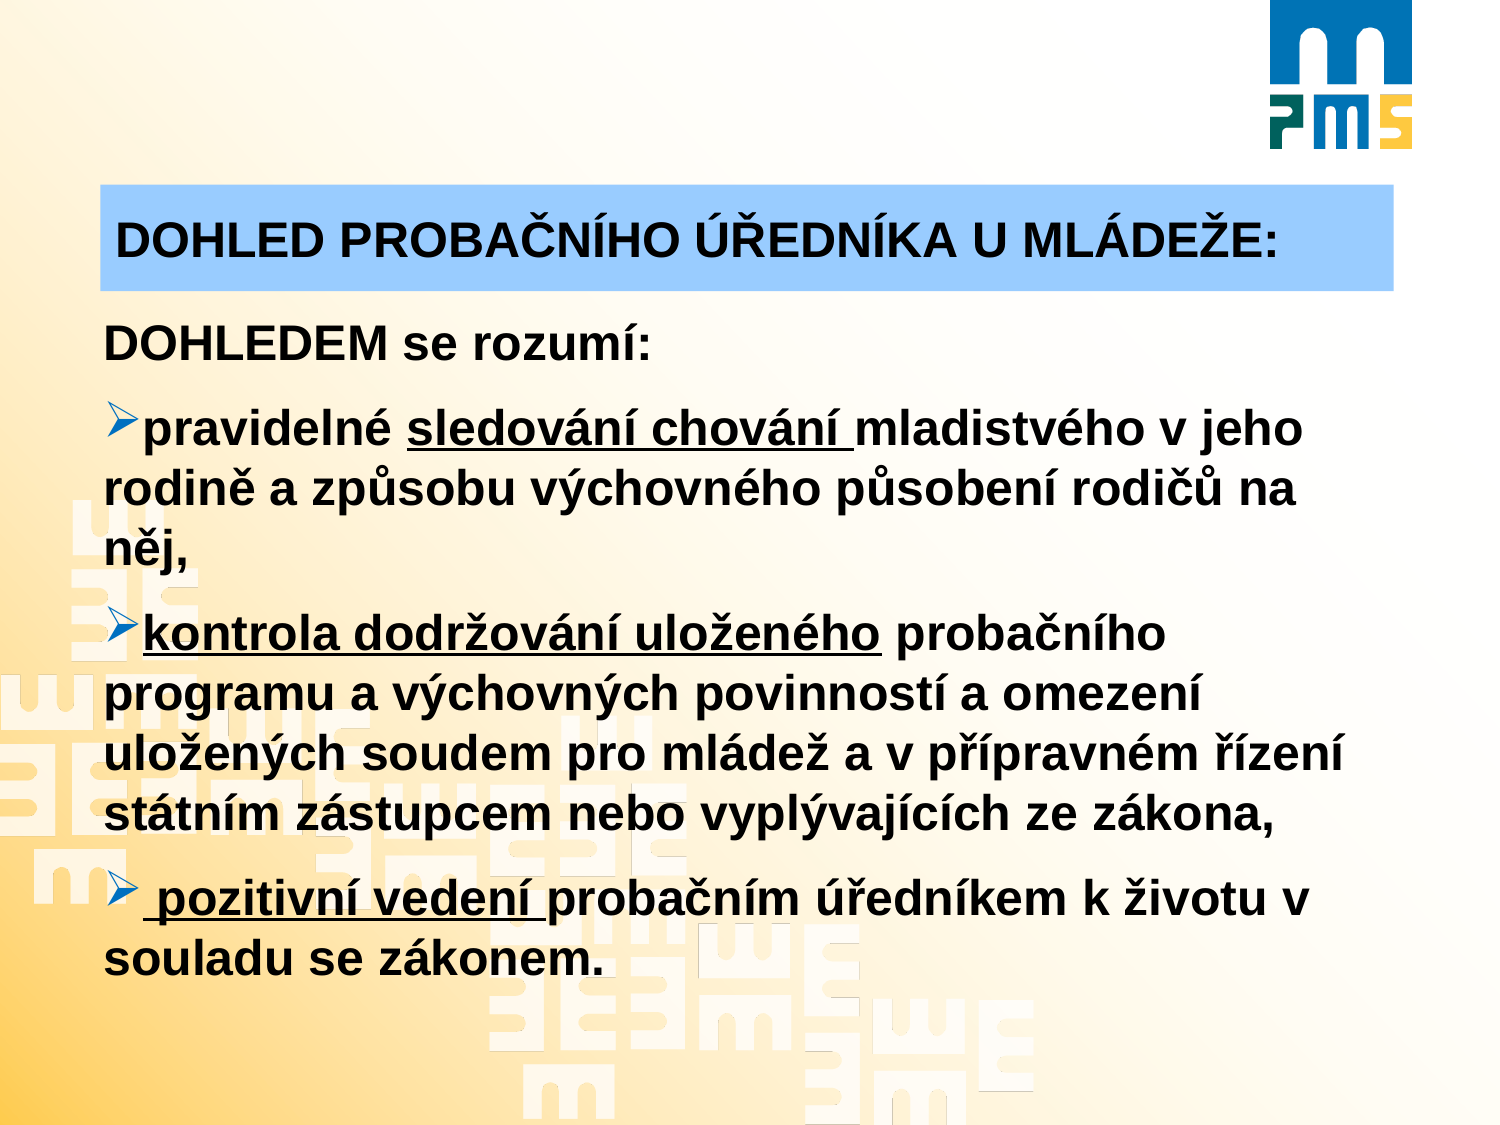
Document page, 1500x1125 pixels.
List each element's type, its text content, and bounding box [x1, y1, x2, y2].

picture [0, 0, 1500, 1125]
title DOHLED PROBAČNÍHO ÚŘEDNÍKA U MLÁDEŽE: [100, 184, 1394, 292]
text_box DOHLEDEM se rozumí: pravidelné sledování chování mladistvého v jeho rodině a způsobu výchovného působení rodičů na něj, kontrola dodržování uloženého probačního programu a výchovných povinností a omezení uložených soudem pro mládež a v přípravném řízení státním zástupcem nebo vyplývajících ze zákona, pozitivní vedení probačním úředníkem k životu v souladu se zákonem. [88, 302, 1365, 1059]
